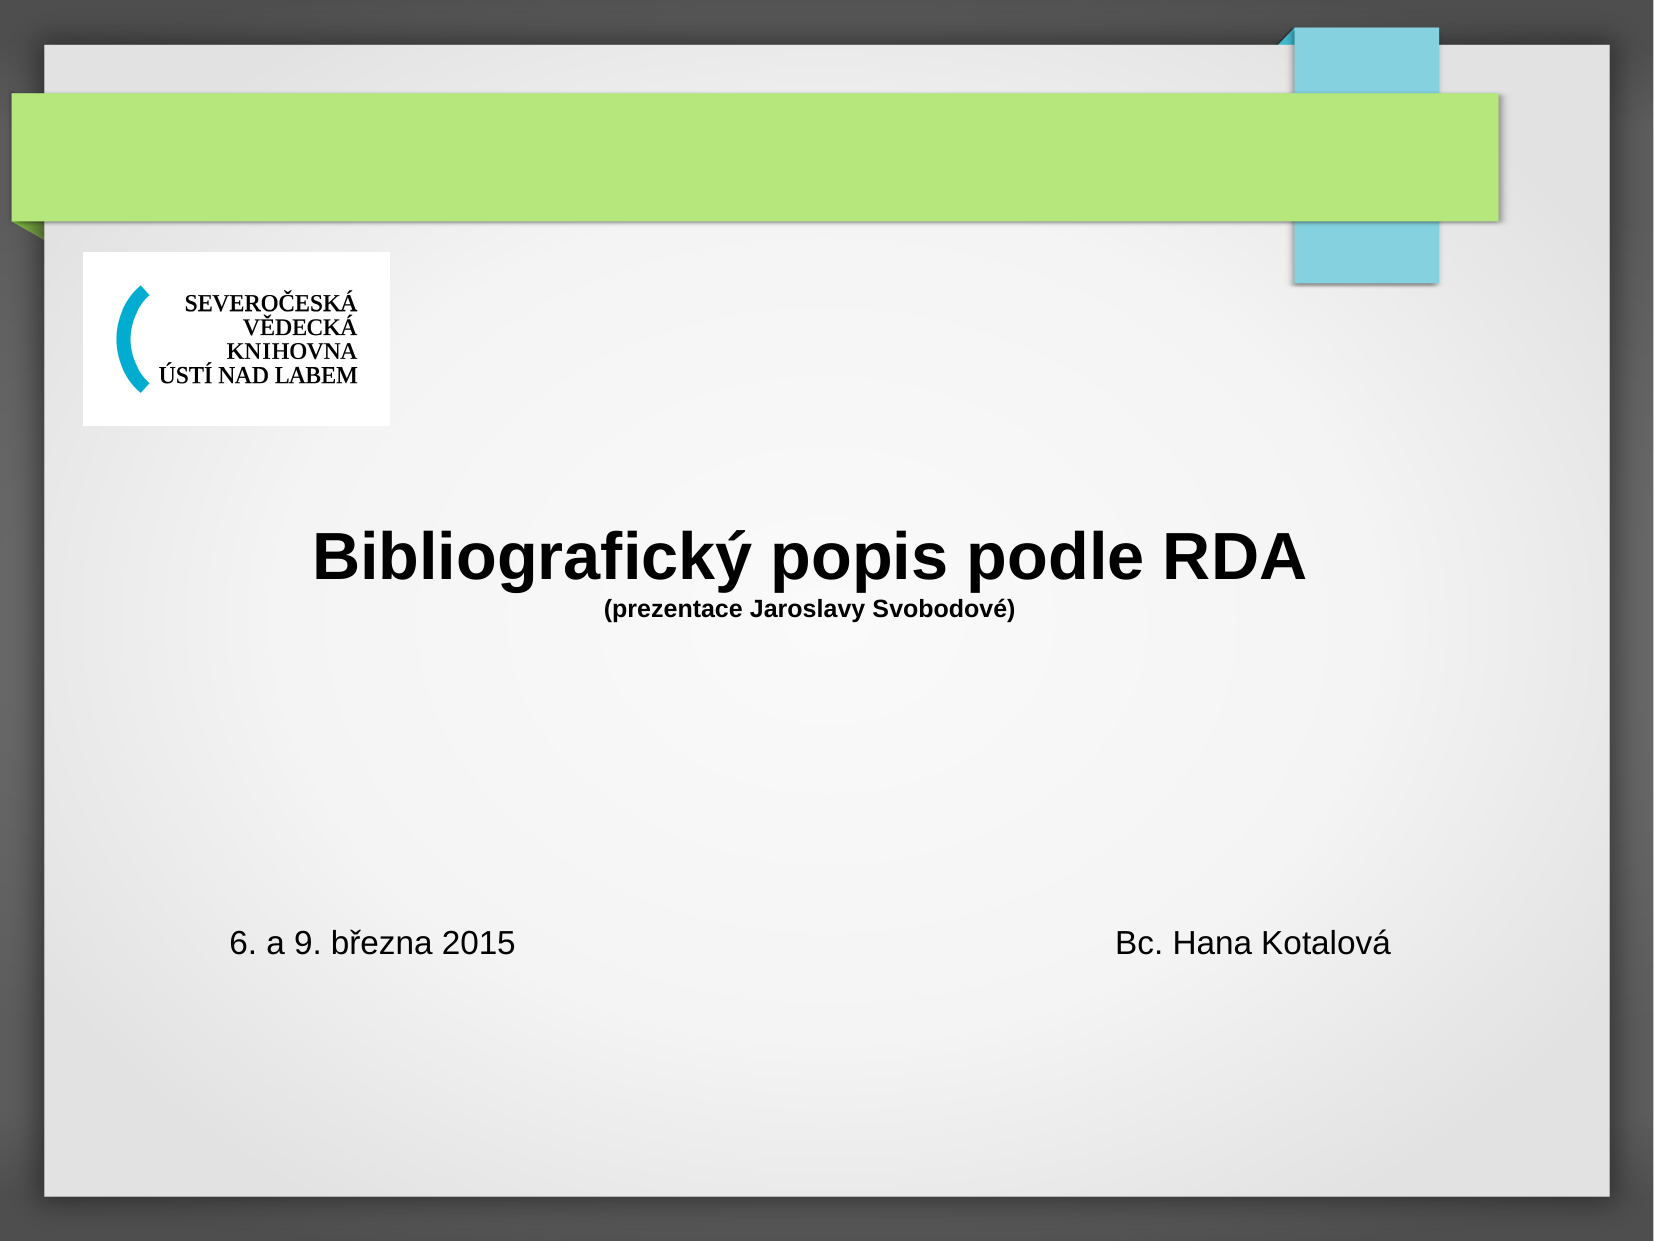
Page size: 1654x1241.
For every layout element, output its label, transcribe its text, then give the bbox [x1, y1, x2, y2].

subtitle Bibliografický popis podle RDA (prezentace Jaroslavy Svobodové) 6. a 9. března 2015 Bc. Hana Kotalová [82, 343, 1538, 1063]
picture [0, 0, 1654, 1241]
